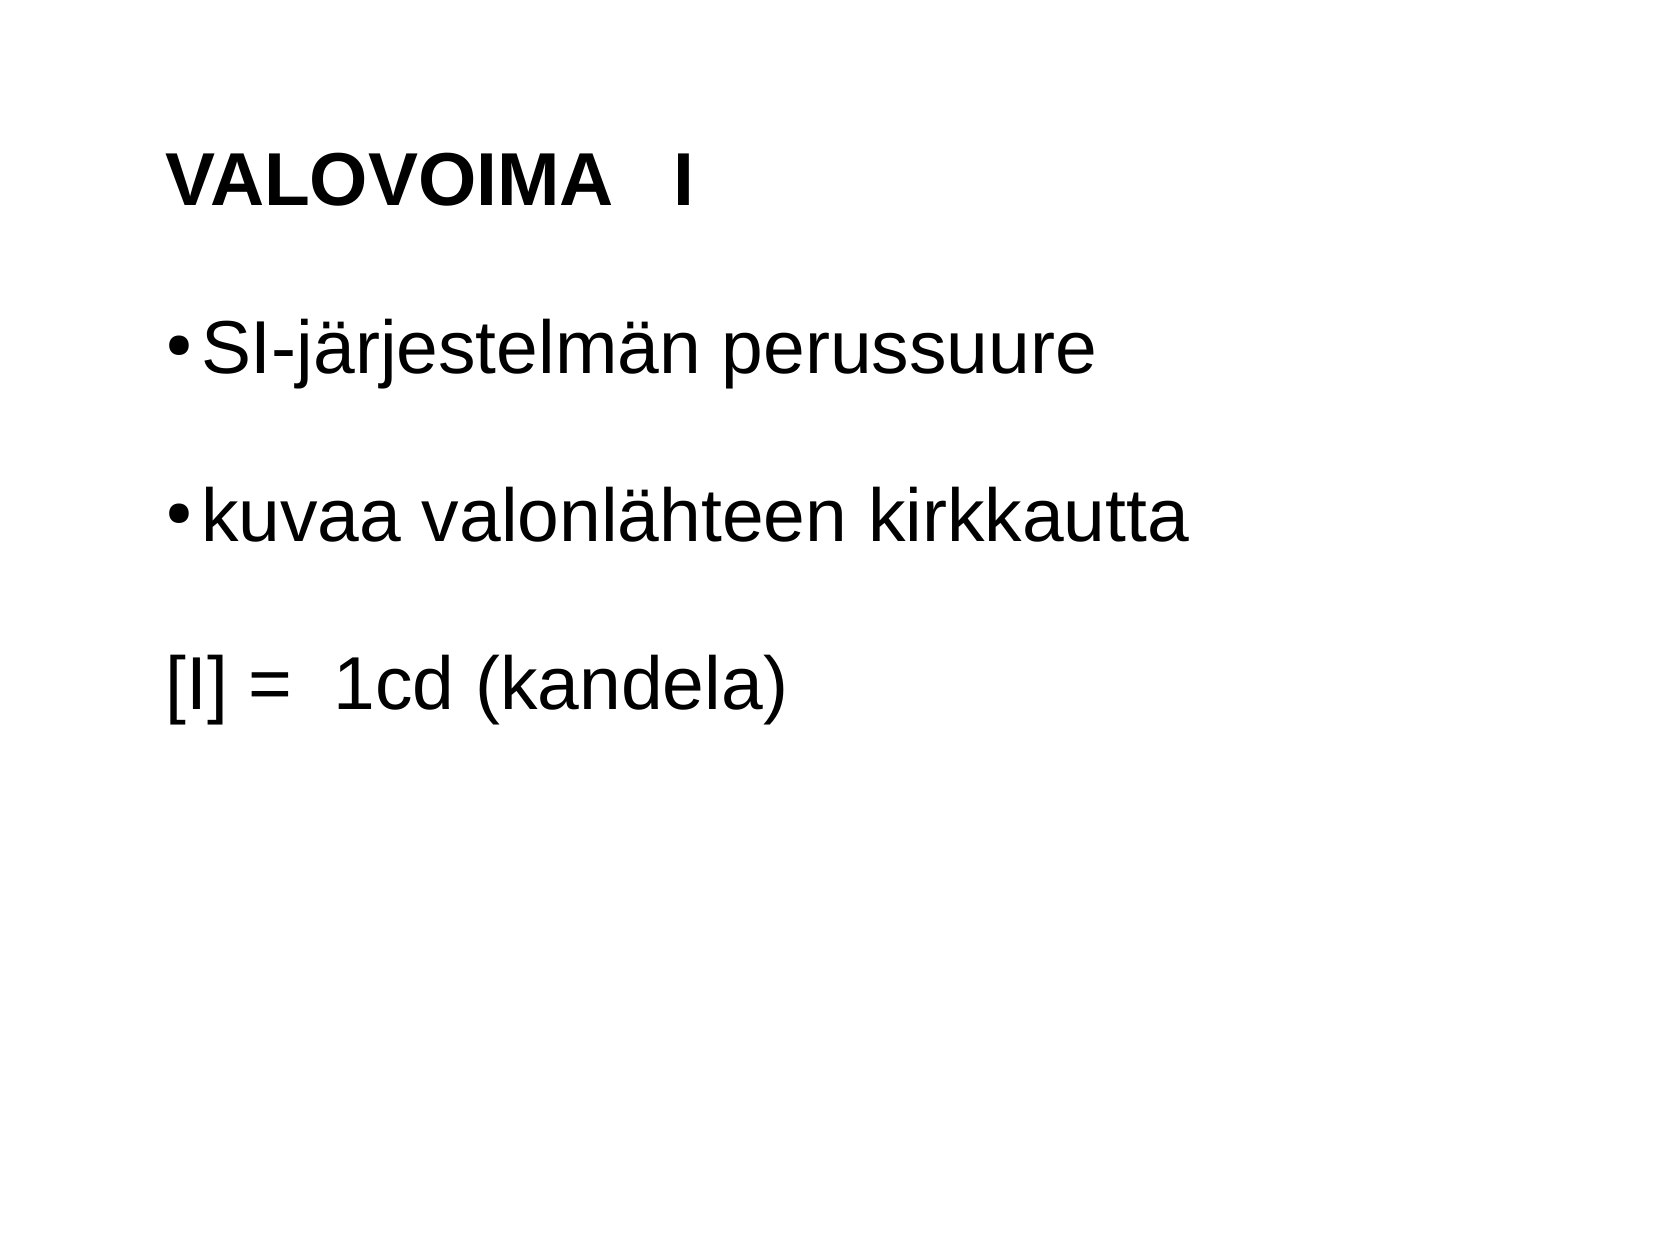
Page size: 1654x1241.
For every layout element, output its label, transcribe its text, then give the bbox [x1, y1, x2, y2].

text_box VALOVOIMA I SI-järjestelmän perussuure kuvaa valonlähteen kirkkautta [I] = 1cd (kandela) [150, 129, 1489, 1153]
